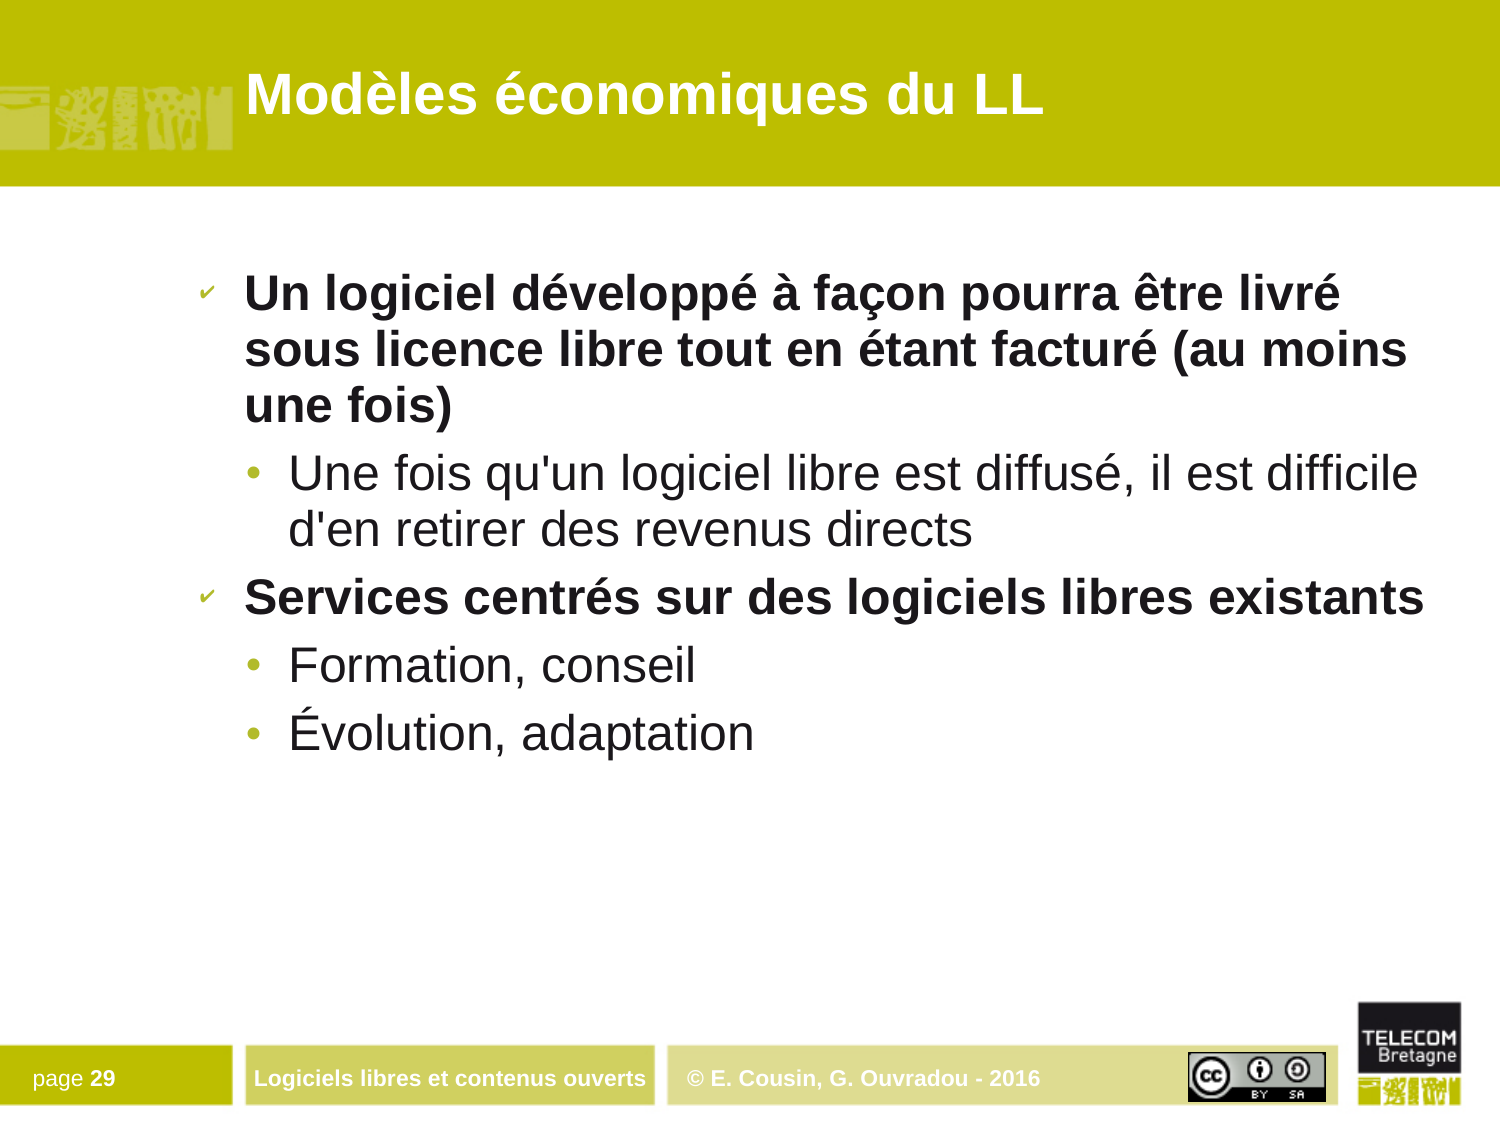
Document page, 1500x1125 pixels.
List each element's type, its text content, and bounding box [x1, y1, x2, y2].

title Modèles économiques du LL [245, 23, 1459, 166]
picture [0, 0, 1500, 1125]
list Un logiciel développé à façon pourra être livré sous licence libre tout en étant facturé (au moins une fois) Une fois qu'un logiciel libre est diffusé, il est difficile d'en retirer des revenus directs Services centrés sur des logiciels libres existants Formation, conseil Évolution, adaptation [200, 265, 1459, 1002]
